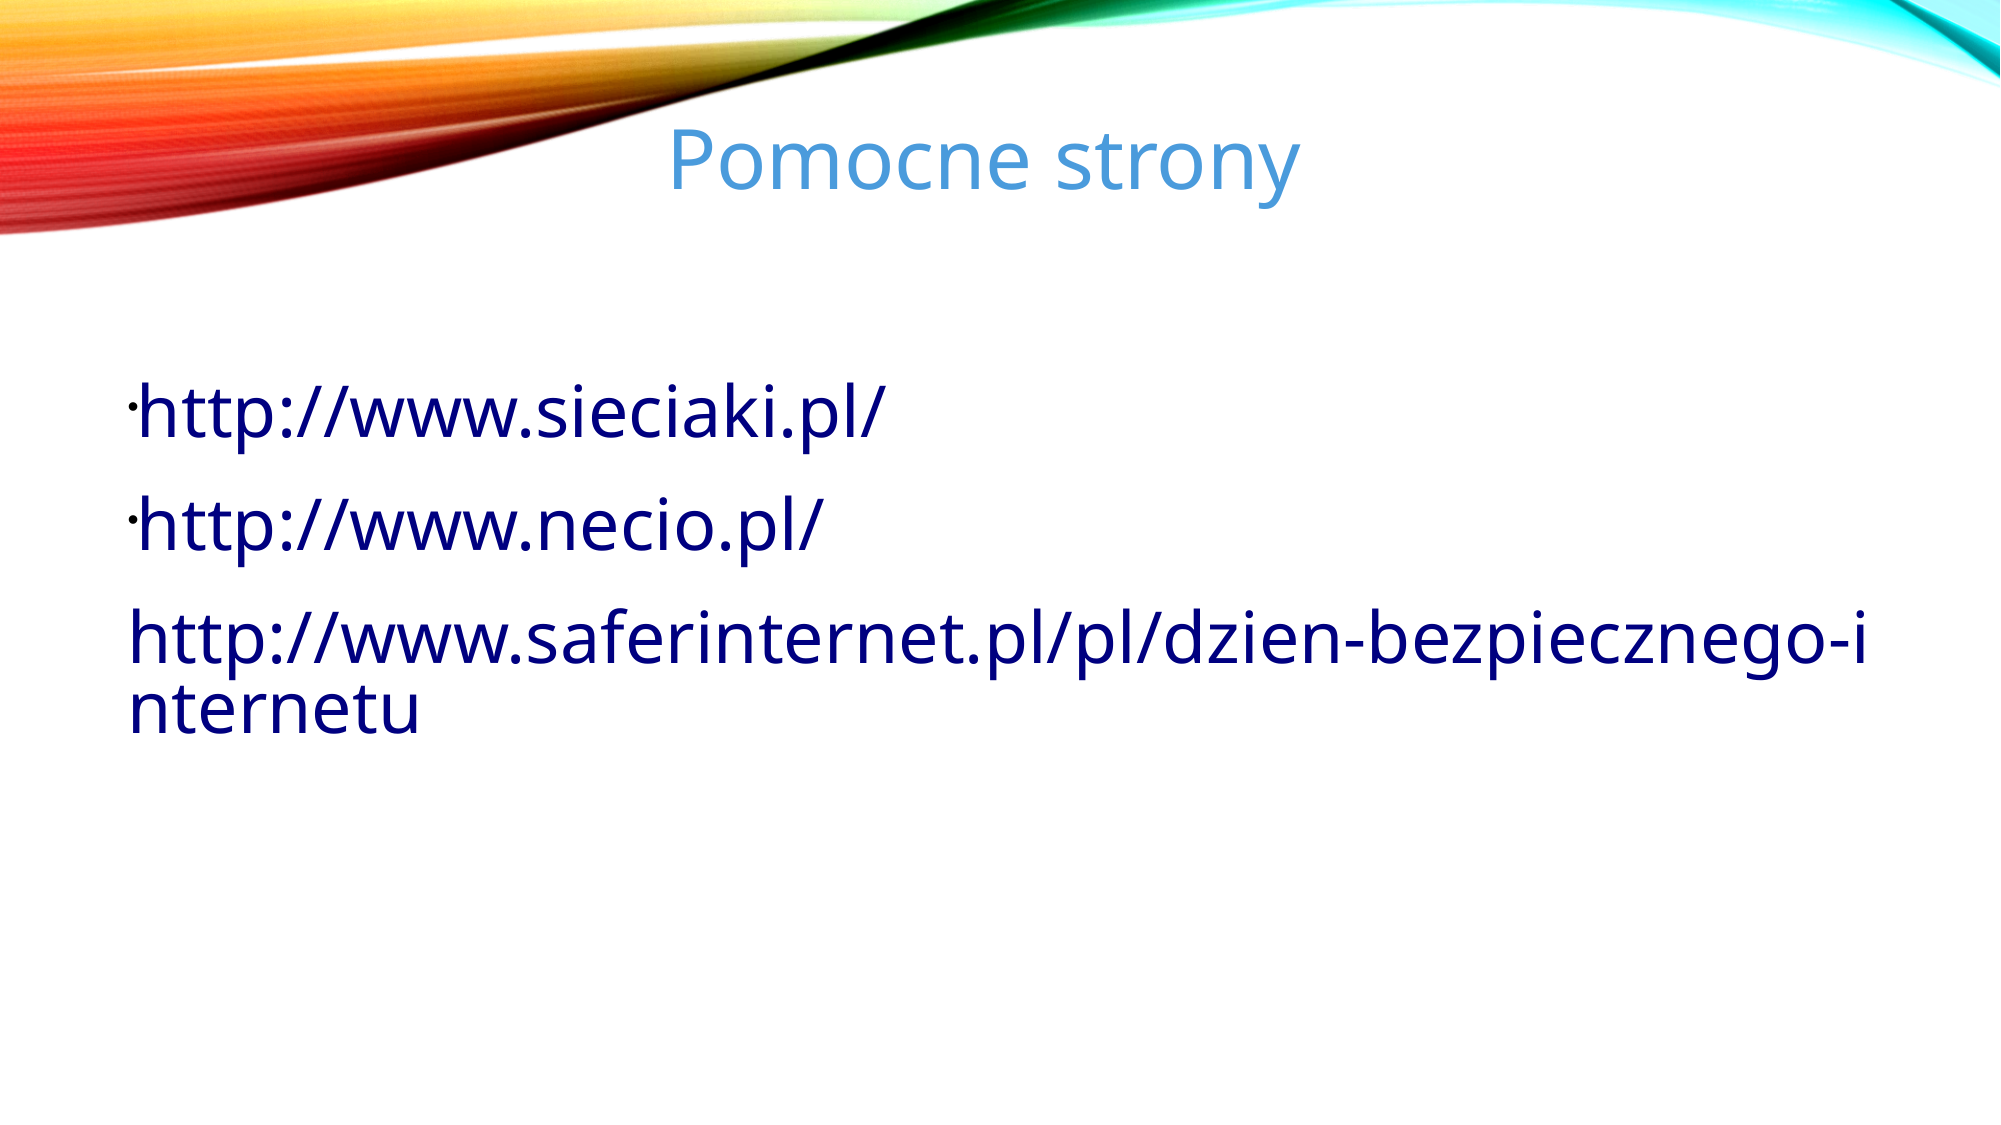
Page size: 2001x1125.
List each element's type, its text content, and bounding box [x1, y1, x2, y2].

title Pomocne strony [277, 110, 1691, 323]
list http://www.sieciaki.pl/ http://www.necio.pl/ http://www.saferinternet.pl/pl/dzien-bezpiecznego-internetu [112, 360, 1888, 1021]
